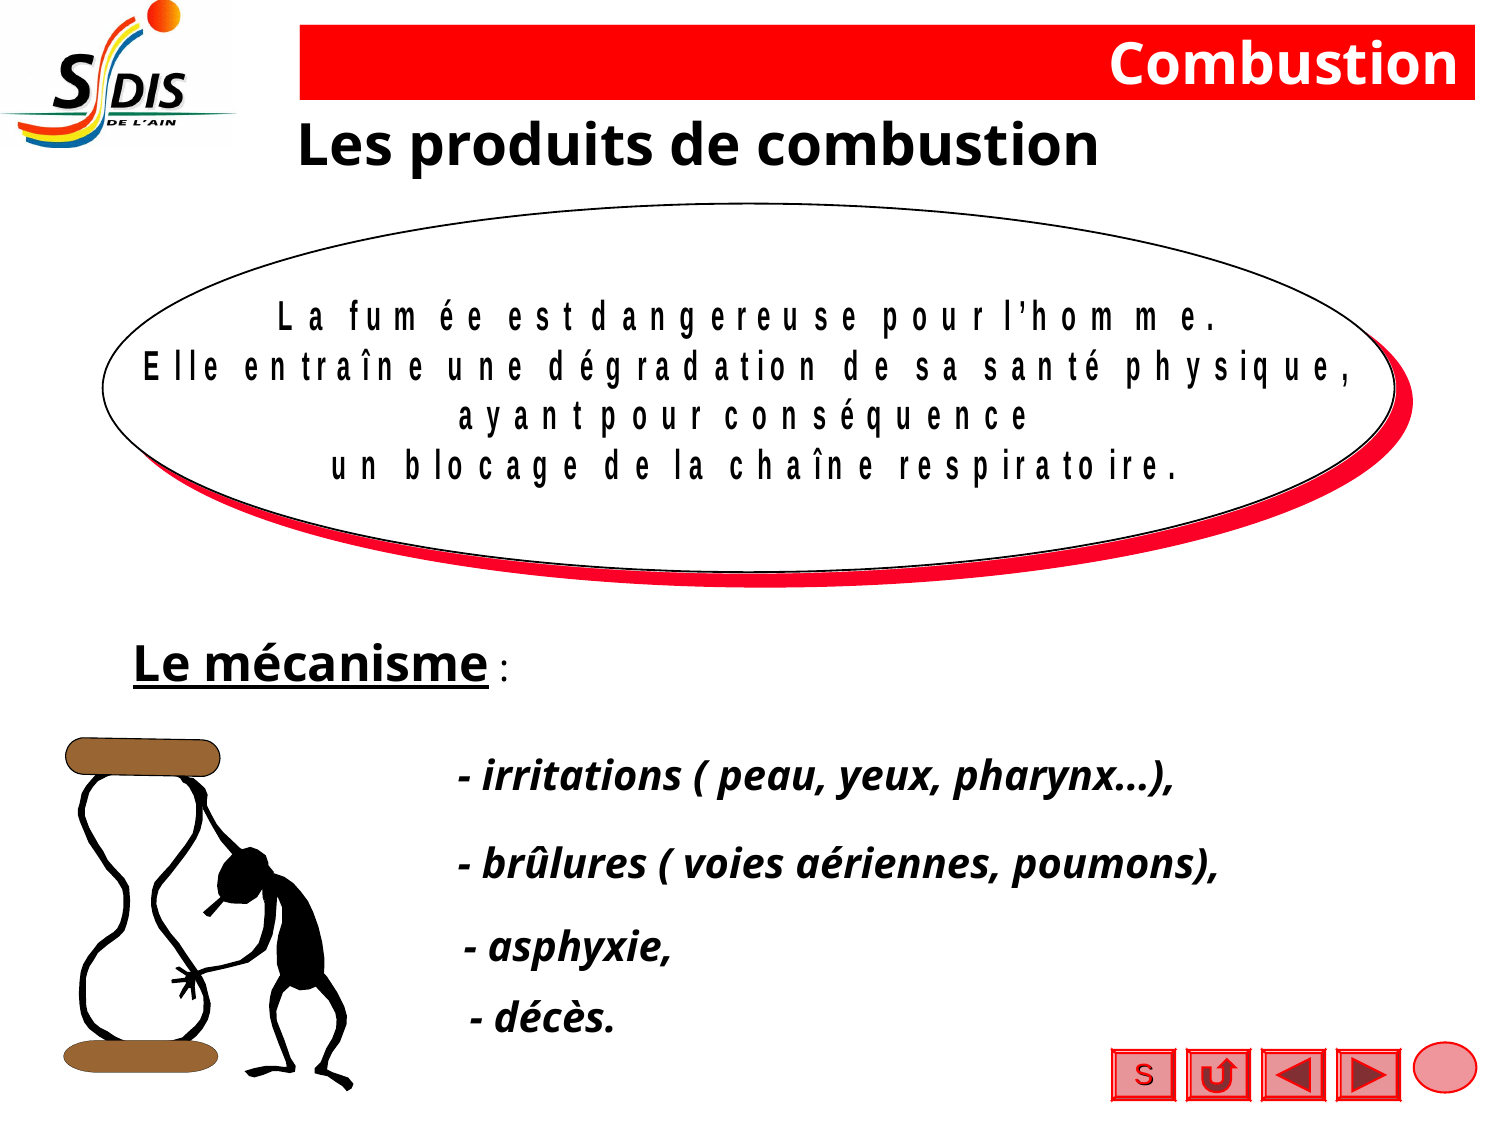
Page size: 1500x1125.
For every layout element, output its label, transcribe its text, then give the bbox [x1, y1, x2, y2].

text_box - asphyxie, [448, 909, 1247, 983]
picture [63, 736, 355, 1093]
picture [1192, 1055, 1245, 1095]
text_box [1413, 1042, 1477, 1093]
text_box Combustion [299, 24, 1475, 100]
picture [1267, 1055, 1320, 1095]
text_box - décès. [454, 980, 1075, 1054]
title Les produits de combustion [265, 95, 1354, 193]
text_box - irritations ( peau, yeux, pharynx…), [442, 738, 1418, 812]
picture [0, 0, 237, 148]
text_box - brûlures ( voies aériennes, poumons), [442, 826, 1388, 900]
picture [1117, 1055, 1170, 1095]
picture [1342, 1055, 1395, 1095]
picture [100, 202, 1420, 591]
text_box Le mécanisme : [118, 620, 768, 705]
